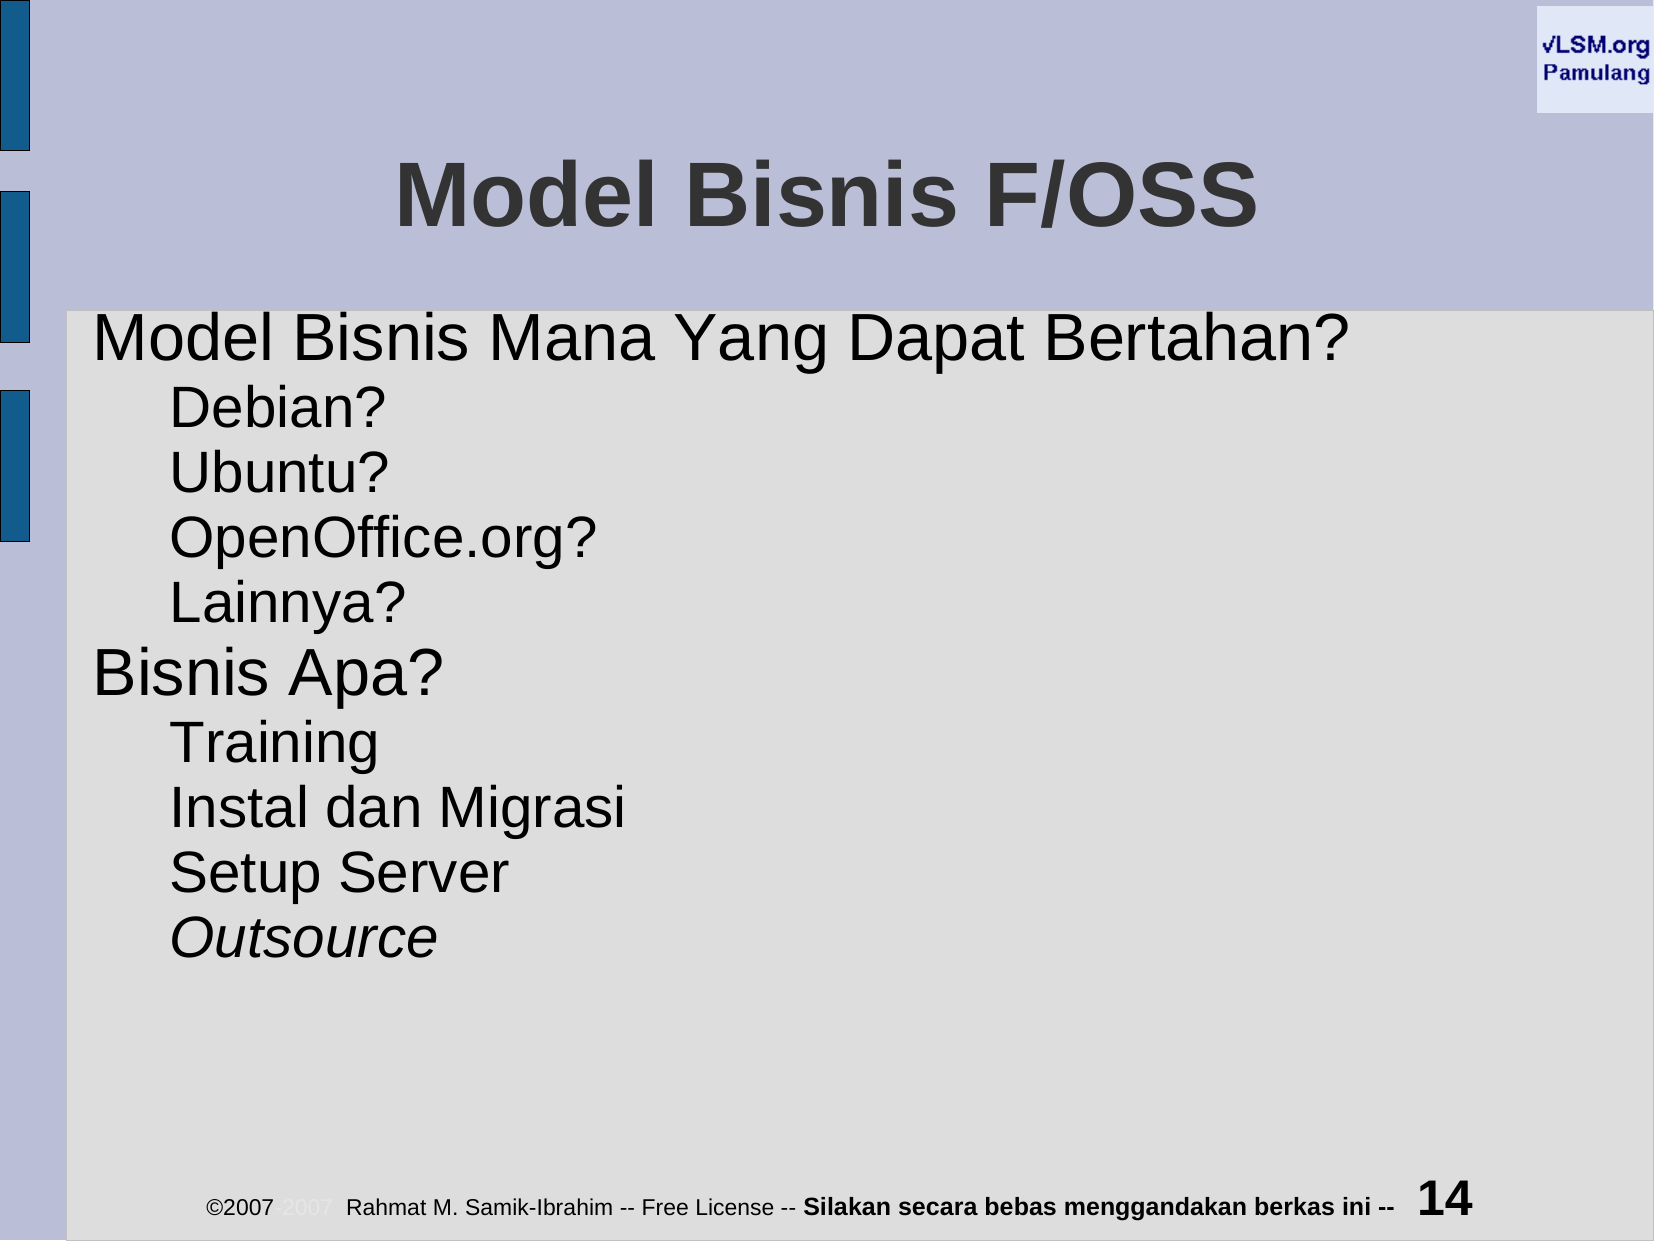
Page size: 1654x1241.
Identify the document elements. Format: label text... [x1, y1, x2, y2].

list Model Bisnis Mana Yang Dapat Bertahan? Debian? Ubuntu? OpenOffice.org? Lainnya? Bisnis Apa? Training Instal dan Migrasi Setup Server Outsource [75, 300, 1576, 1067]
picture [1537, 6, 1654, 113]
title Model Bisnis F/OSS [121, 98, 1534, 291]
